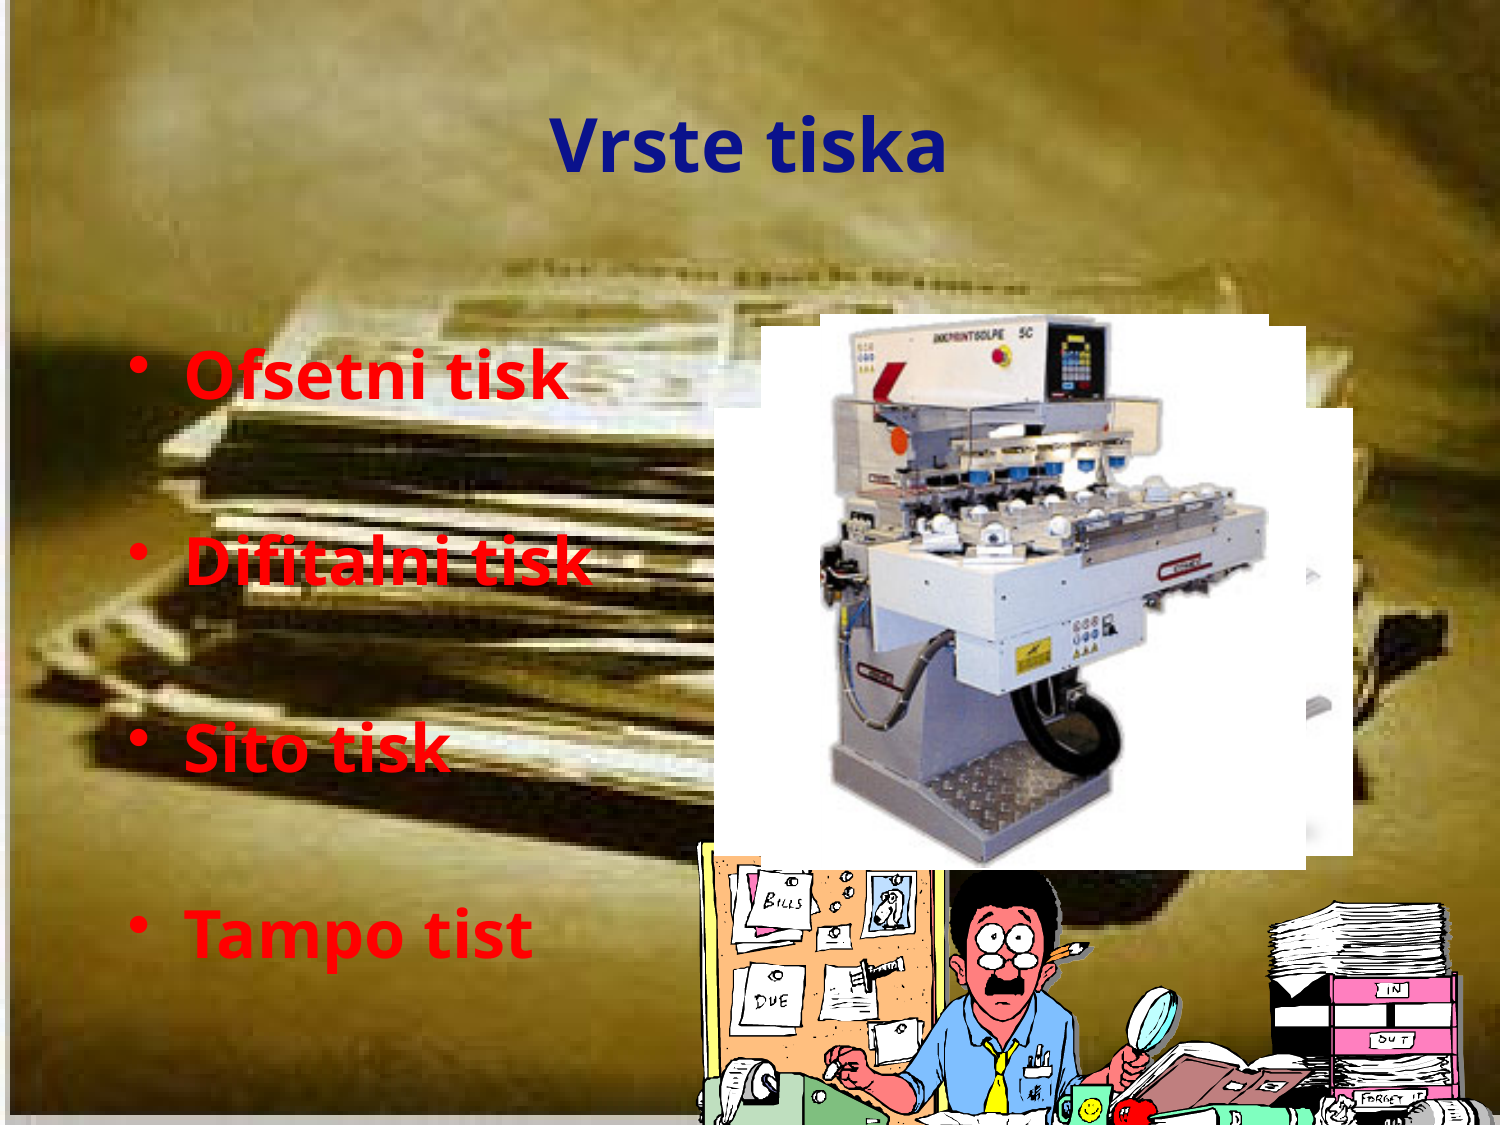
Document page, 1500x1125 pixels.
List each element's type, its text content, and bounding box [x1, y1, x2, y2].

picture [1057, 1000, 1138, 1074]
list Ofsetni tisk Difitalni tisk Sito tisk Tampo tist [112, 324, 1388, 1000]
picture [1152, 1000, 1272, 1063]
text_box Vrste tiska [430, 90, 1069, 291]
picture [0, 0, 1500, 1125]
